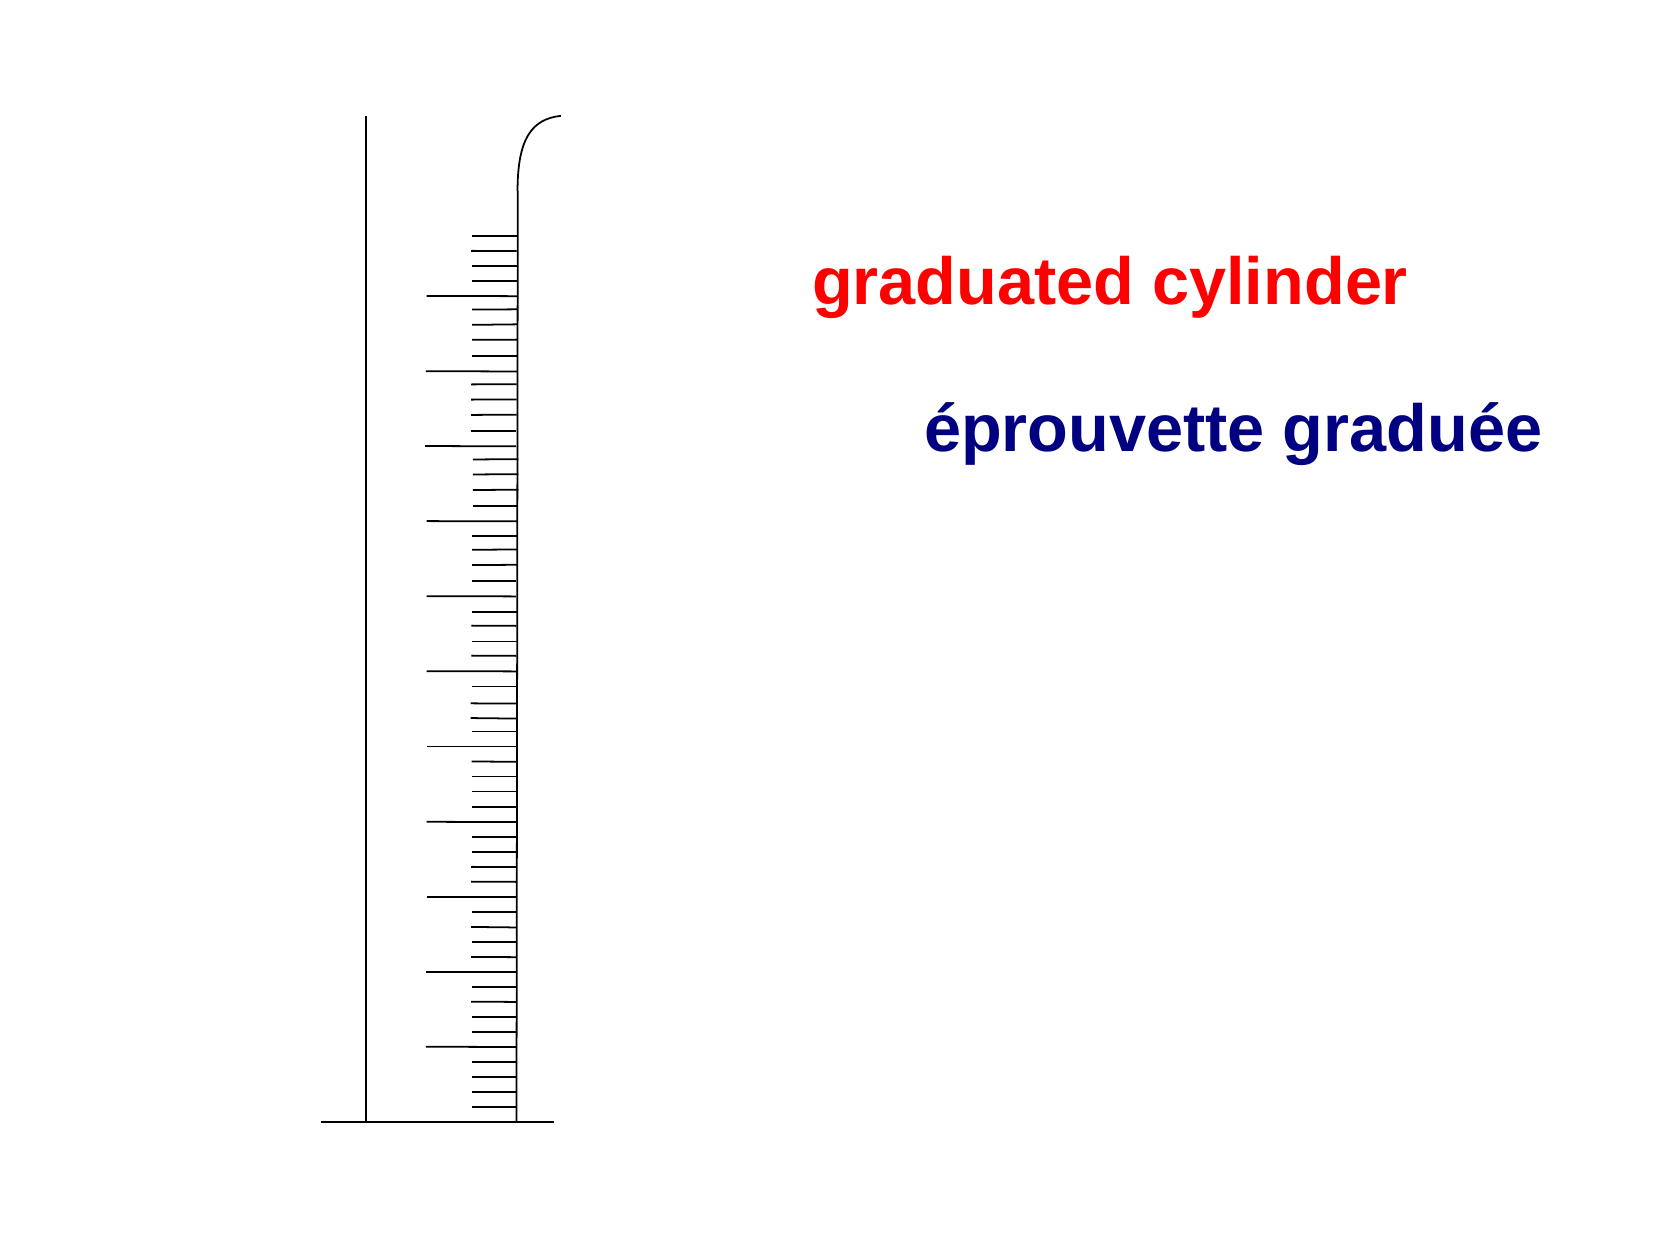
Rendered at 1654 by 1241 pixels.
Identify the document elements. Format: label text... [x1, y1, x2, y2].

text_box éprouvette graduée [909, 383, 1558, 474]
text_box graduated cylinder [797, 236, 1424, 326]
